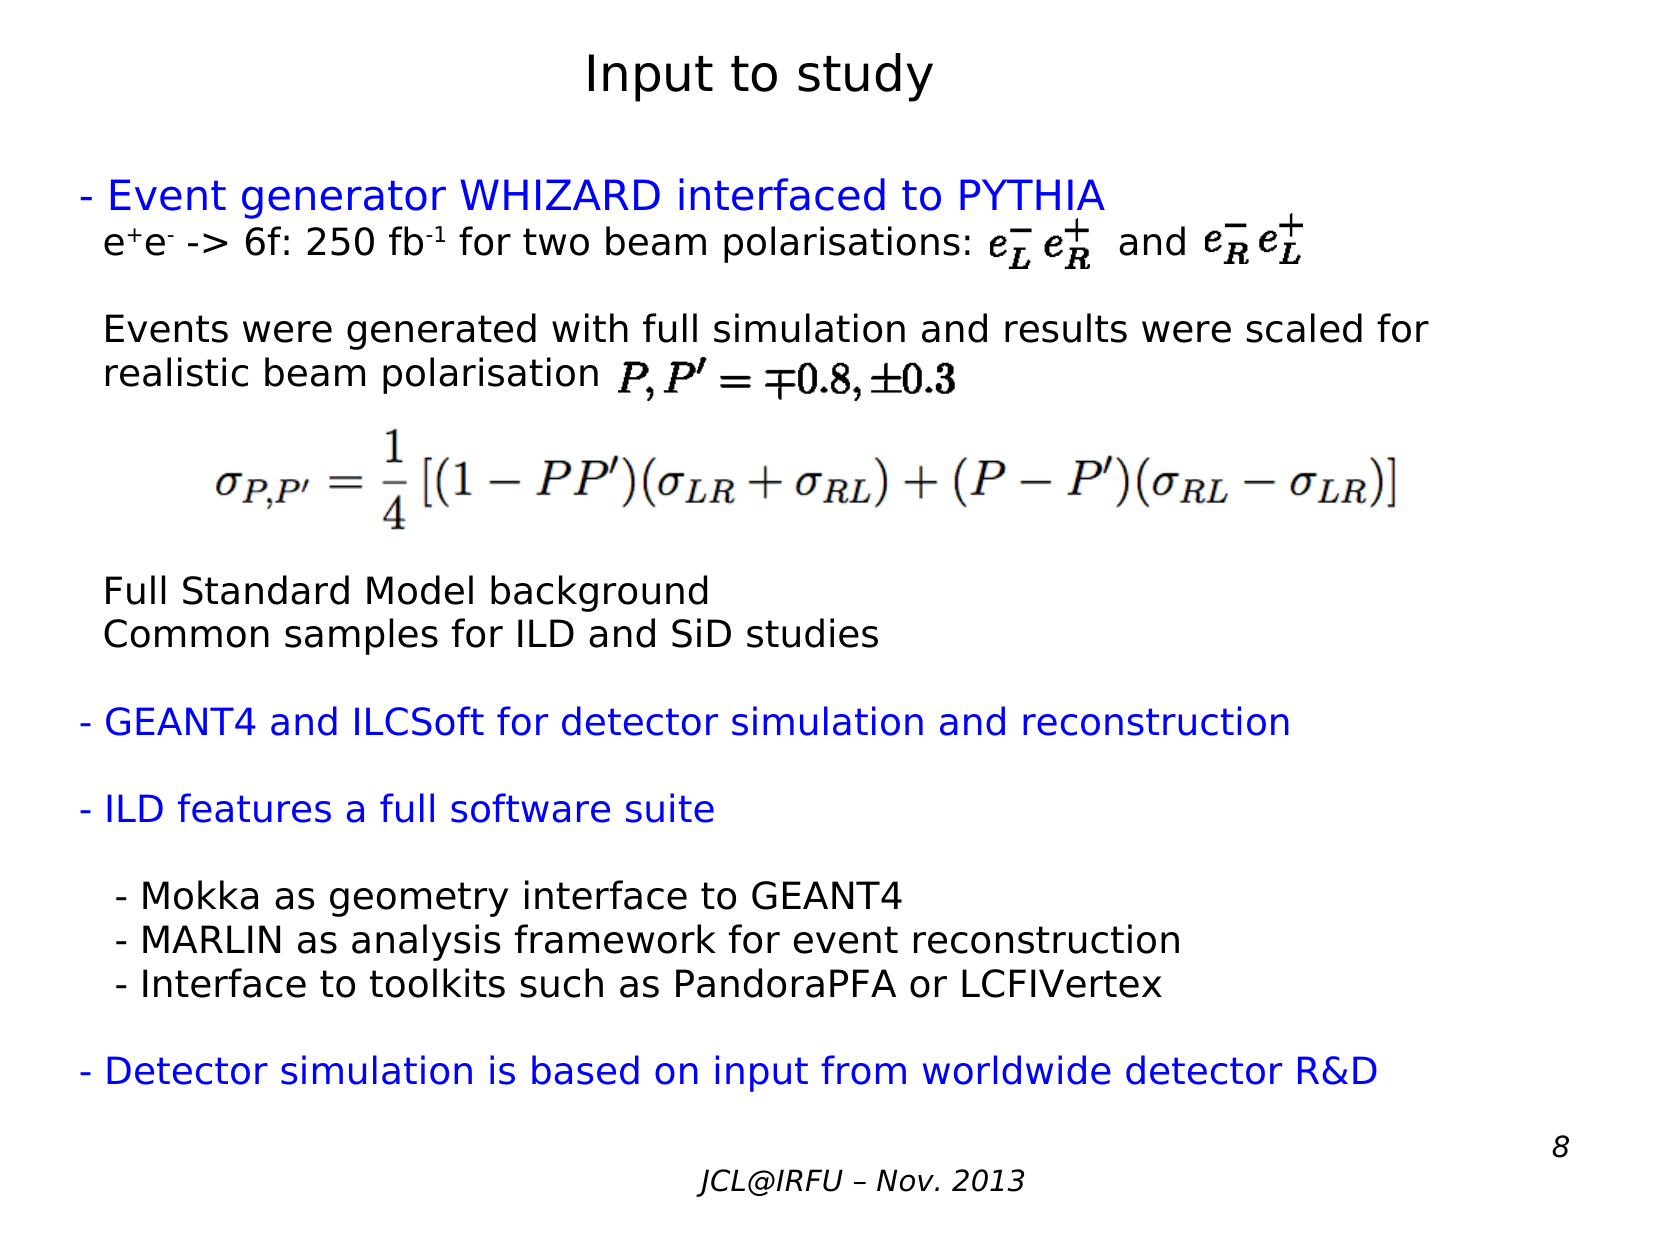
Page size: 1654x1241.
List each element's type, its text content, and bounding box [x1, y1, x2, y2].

text_box - Event generator WHIZARD interfaced to PYTHIA e+e- -> 6f: 250 fb-1 for two beam polarisations: and Events were generated with full simulation and results were scaled for realistic beam polarisation Full Standard Model background Common samples for ILD and SiD studies - GEANT4 and ILCSoft for detector simulation and reconstruction - ILD features a full software suite - Mokka as geometry interface to GEANT4 - MARLIN as analysis framework for event reconstruction - Interface to toolkits such as PandoraPFA or LCFIVertex - Detector simulation is based on input from worldwide detector R&D [63, 164, 1442, 1101]
text_box Input to study [570, 37, 950, 111]
picture [990, 218, 1090, 269]
picture [1205, 213, 1303, 264]
picture [618, 357, 956, 401]
picture [178, 405, 1463, 562]
